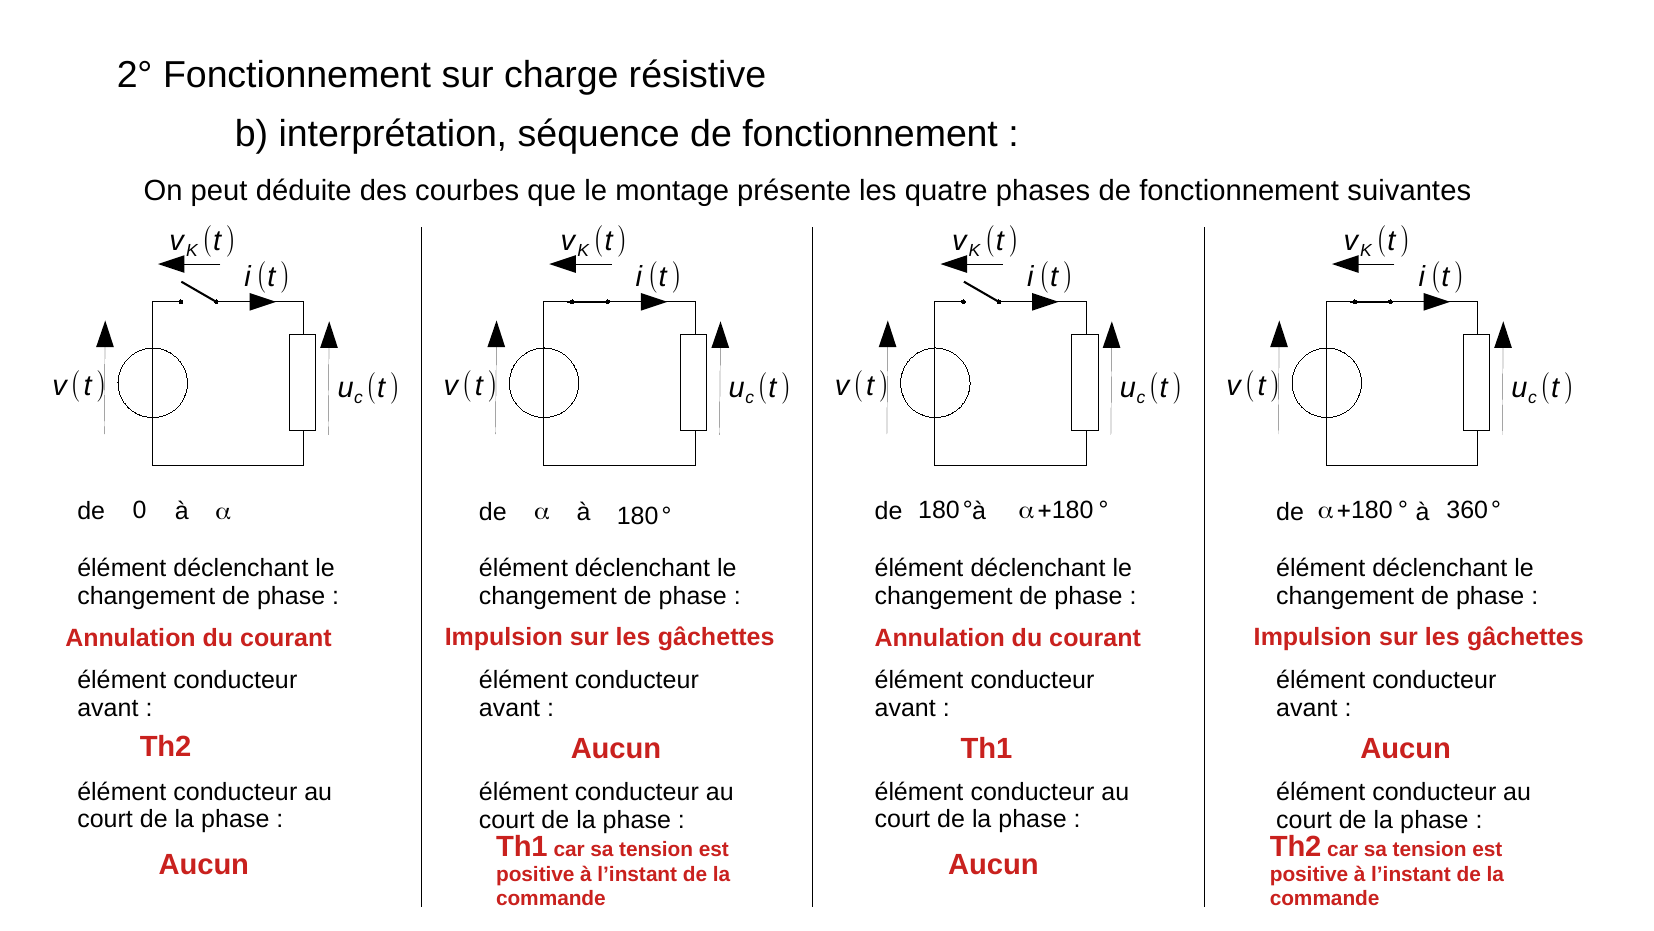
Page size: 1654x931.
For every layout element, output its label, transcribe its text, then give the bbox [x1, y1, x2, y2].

text_box Impulsion sur les gâchettes [429, 615, 790, 659]
chart [554, 223, 687, 295]
text_box de à élément déclenchant le changement de phase : élément conducteur avant : élément conducteur au court de la phase : [464, 490, 786, 615]
chart [1311, 495, 1414, 524]
text_box [1326, 287, 1490, 466]
chart [1113, 370, 1189, 408]
chart [610, 501, 679, 530]
chart [1012, 495, 1115, 524]
text_box de à élément déclenchant le changement de phase : élément conducteur avant : élément conducteur au court de la phase : [62, 489, 384, 841]
text_box Aucun [933, 840, 1054, 889]
text_box de à élément déclenchant le changement de phase : élément conducteur avant : élément conducteur au court de la phase : [1261, 659, 1583, 841]
text_box b) interprétation, séquence de fonctionnement : [220, 104, 1035, 162]
text_box Th2 car sa tension est positive à l’instant de la commande [1254, 822, 1574, 918]
text_box Annulation du courant [859, 616, 1157, 660]
chart [945, 223, 1078, 295]
text_box de à élément déclenchant le changement de phase : élément conducteur avant : élément conducteur au court de la phase : [1261, 490, 1583, 615]
text_box Aucun [556, 725, 677, 773]
chart [437, 368, 503, 404]
text_box Th2 [125, 722, 207, 771]
text_box [934, 287, 1099, 466]
chart [1337, 223, 1470, 295]
text_box de à élément déclenchant le changement de phase : élément conducteur avant : élément conducteur au court de la phase : [859, 489, 1181, 841]
chart [163, 223, 296, 295]
text_box [543, 287, 707, 466]
chart [1440, 495, 1509, 524]
text_box 2° Fonctionnement sur charge résistive [102, 45, 782, 103]
chart [126, 495, 153, 524]
text_box Th1 [945, 725, 1028, 773]
text_box Aucun [1345, 725, 1466, 773]
chart [1220, 368, 1285, 404]
text_box [152, 287, 316, 466]
text_box de à élément déclenchant le changement de phase : élément conducteur avant : élément conducteur au court de la phase : [464, 659, 786, 841]
chart [1505, 370, 1580, 408]
chart [911, 495, 980, 524]
chart [331, 370, 406, 408]
chart [527, 507, 557, 522]
text_box Annulation du courant [50, 616, 348, 660]
chart [45, 368, 111, 404]
text_box Impulsion sur les gâchettes [1239, 615, 1599, 659]
text_box Aucun [143, 840, 264, 889]
chart [209, 507, 238, 522]
text_box On peut déduite des courbes que le montage présente les quatre phases de fonctionnement suivantes [128, 166, 1489, 215]
text_box Th1 car sa tension est positive à l’instant de la commande [481, 822, 801, 918]
chart [722, 370, 798, 408]
chart [828, 368, 894, 404]
